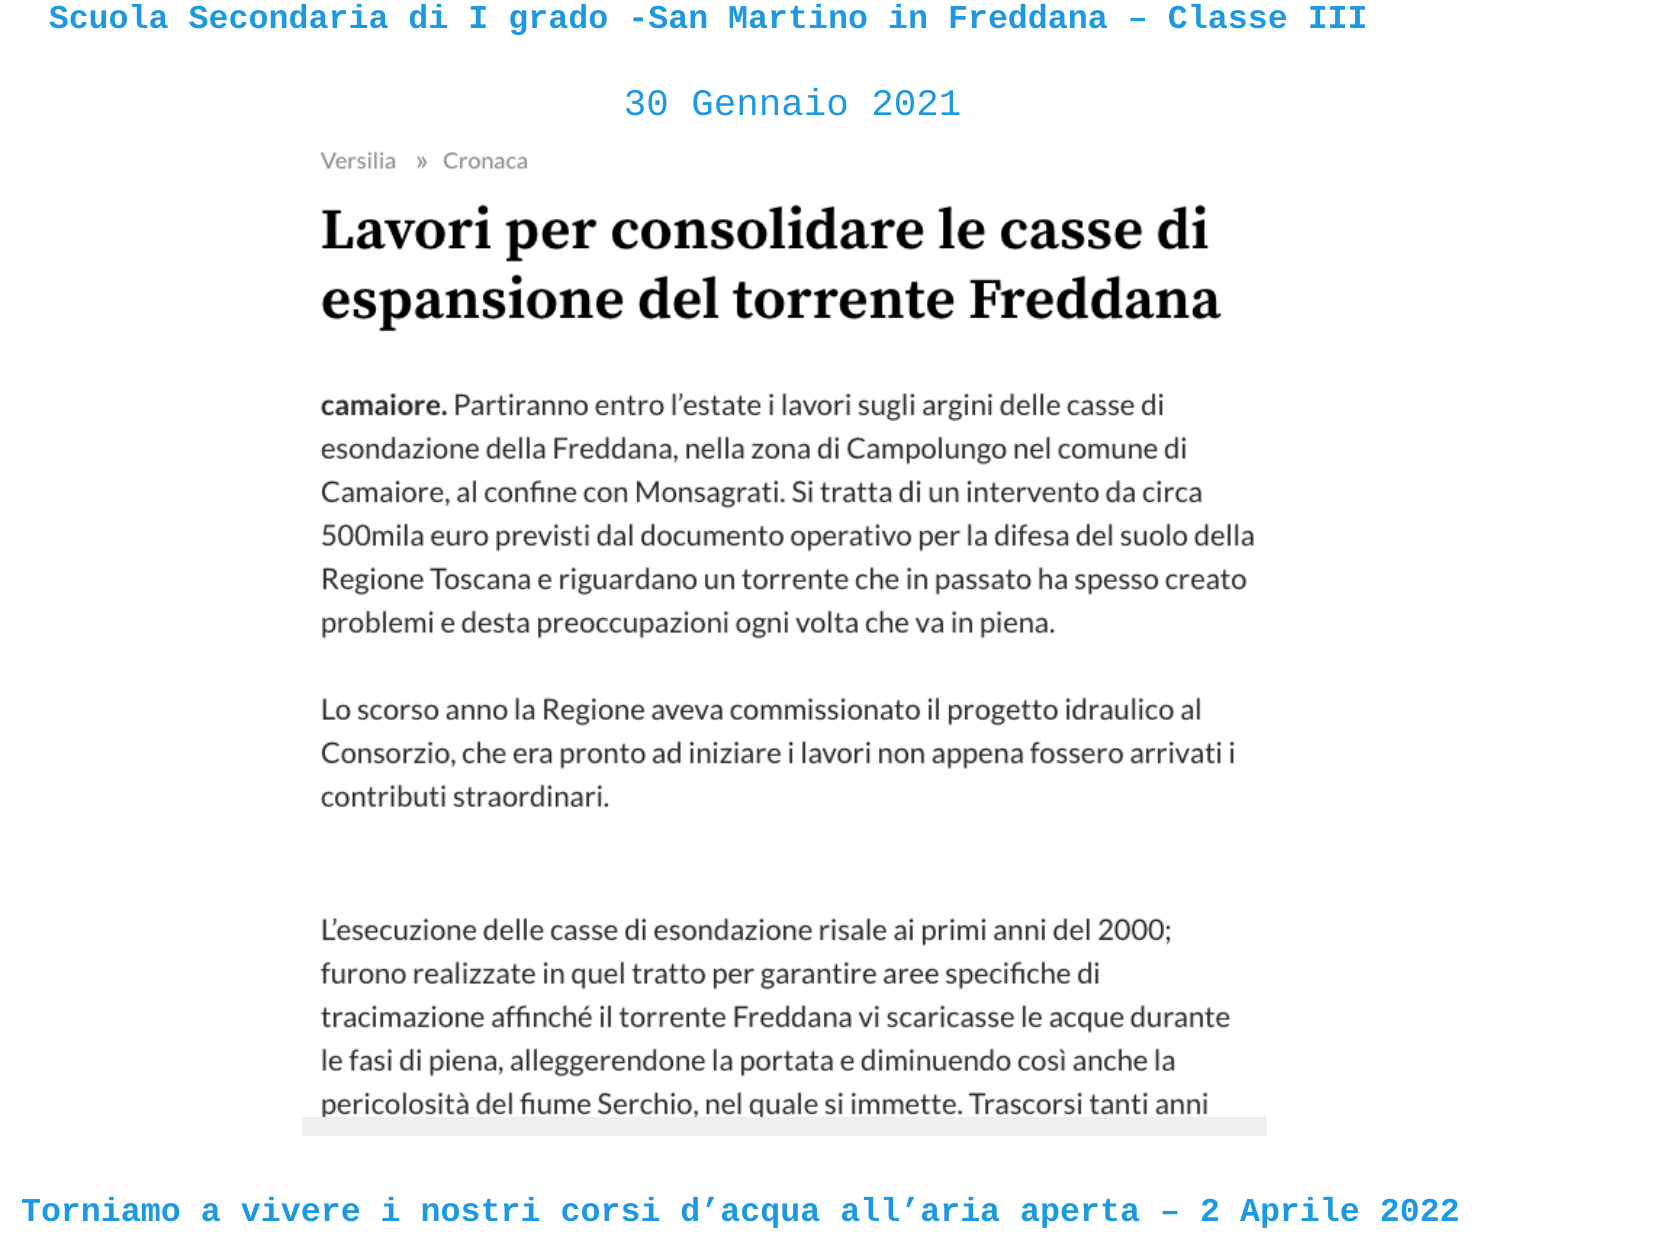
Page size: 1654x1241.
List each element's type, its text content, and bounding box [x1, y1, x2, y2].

text_box Scuola Secondaria di I grado -San Martino in Freddana – Classe III [5, 3, 1412, 37]
picture [302, 118, 1267, 1136]
text_box Torniamo a vivere i nostri corsi d’acqua all’aria aperta – 2 Aprile 2022 [5, 1179, 1477, 1241]
text_box 30 Gennaio 2021 [603, 70, 1016, 173]
